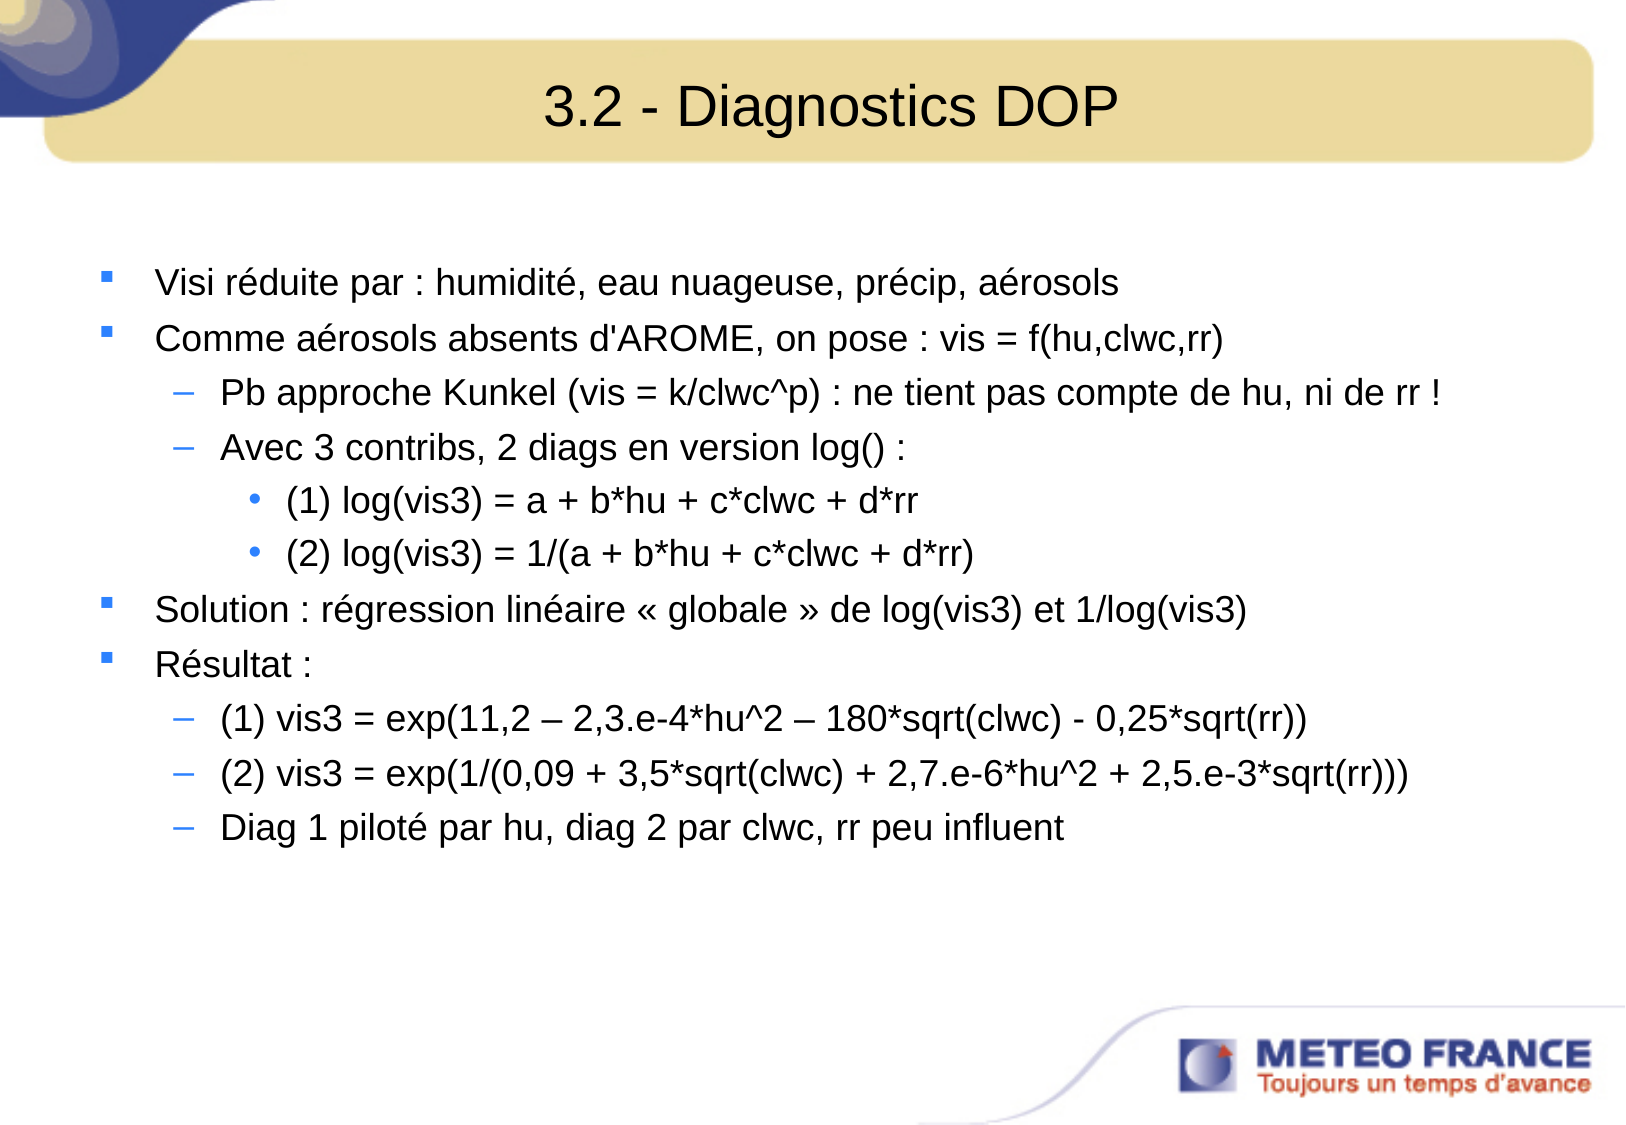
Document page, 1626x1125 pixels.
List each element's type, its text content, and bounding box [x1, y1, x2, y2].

picture [0, 0, 1626, 1125]
title 3.2 - Diagnostics DOP [185, 44, 1479, 162]
list Visi réduite par : humidité, eau nuageuse, précip, aérosols Comme aérosols absents d'AROME, on pose : vis = f(hu,clwc,rr) Pb approche Kunkel (vis = k/clwc^p) : ne tient pas compte de hu, ni de rr ! Avec 3 contribs, 2 diags en version log() : (1) log(vis3) = a + b*hu + c*clwc + d*rr (2) log(vis3) = 1/(a + b*hu + c*clwc + d*rr) Solution : régression linéaire « globale » de log(vis3) et 1/log(vis3) Résultat : (1) vis3 = exp(11,2 – 2,3.e-4*hu^2 – 180*sqrt(clwc) - 0,25*sqrt(rr)) (2) vis3 = exp(1/(0,09 + 3,5*sqrt(clwc) + 2,7.e-6*hu^2 + 2,5.e-3*sqrt(rr))) Diag 1 piloté par hu, diag 2 par clwc, rr peu influent [83, 255, 1542, 998]
